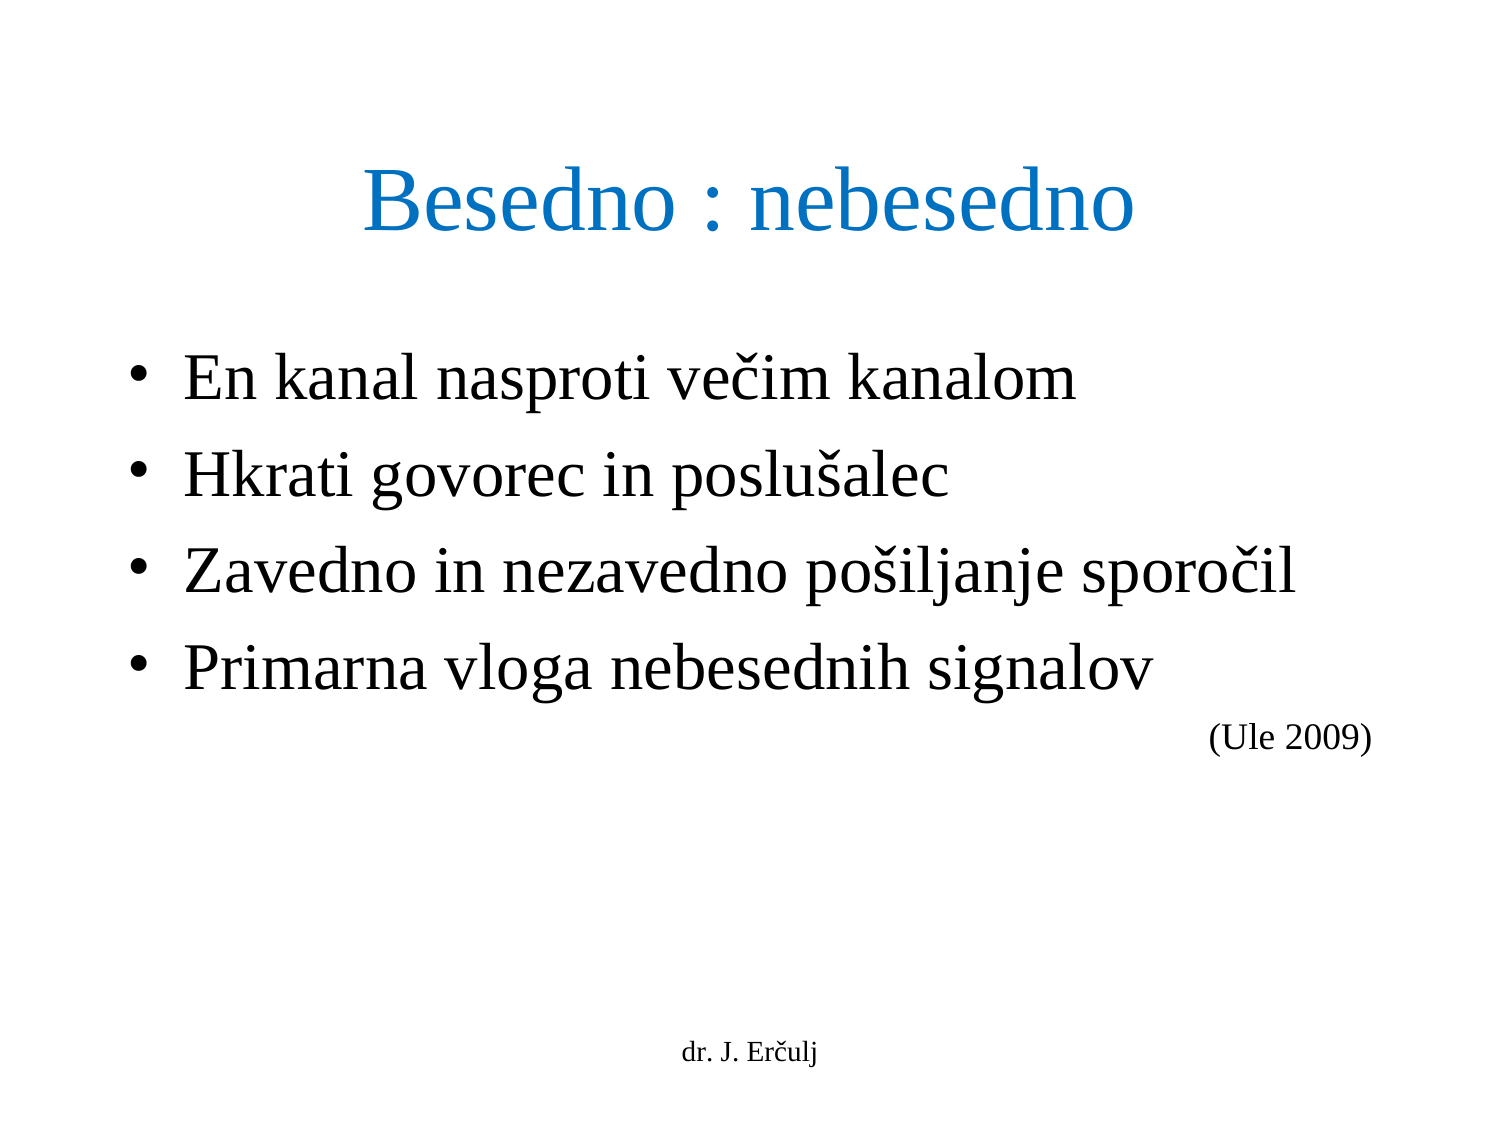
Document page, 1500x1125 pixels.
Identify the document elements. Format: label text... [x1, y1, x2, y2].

title Besedno : nebesedno [112, 99, 1388, 288]
text_box dr. J. Erčulj [512, 1025, 988, 1101]
list En kanal nasproti večim kanalom Hkrati govorec in poslušalec Zavedno in nezavedno pošiljanje sporočil Primarna vloga nebesednih signalov (Ule 2009) [112, 324, 1388, 1001]
